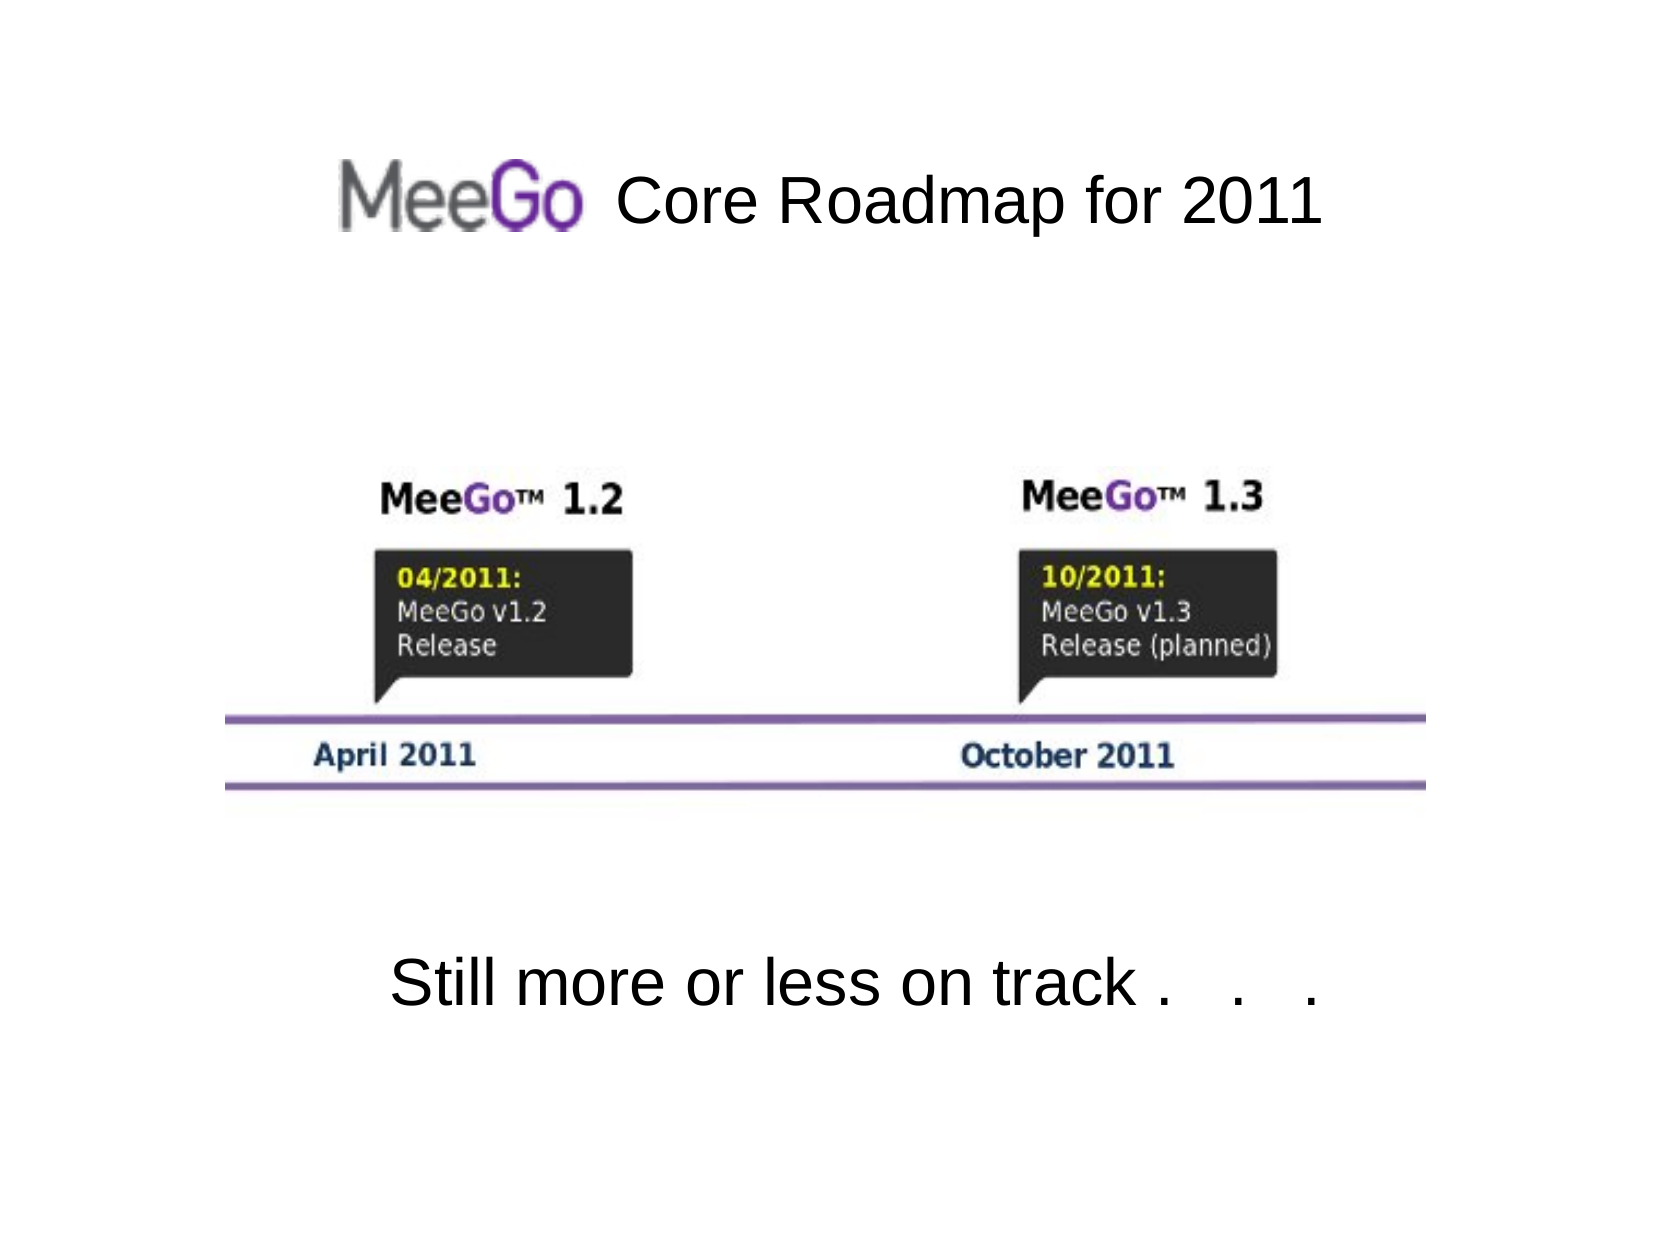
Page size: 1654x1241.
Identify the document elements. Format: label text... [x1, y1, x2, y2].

picture [337, 159, 587, 232]
text_box Still more or less on track . . . [375, 937, 1359, 1028]
picture [225, 466, 1426, 826]
text_box Core Roadmap for 2011 [594, 150, 1354, 252]
